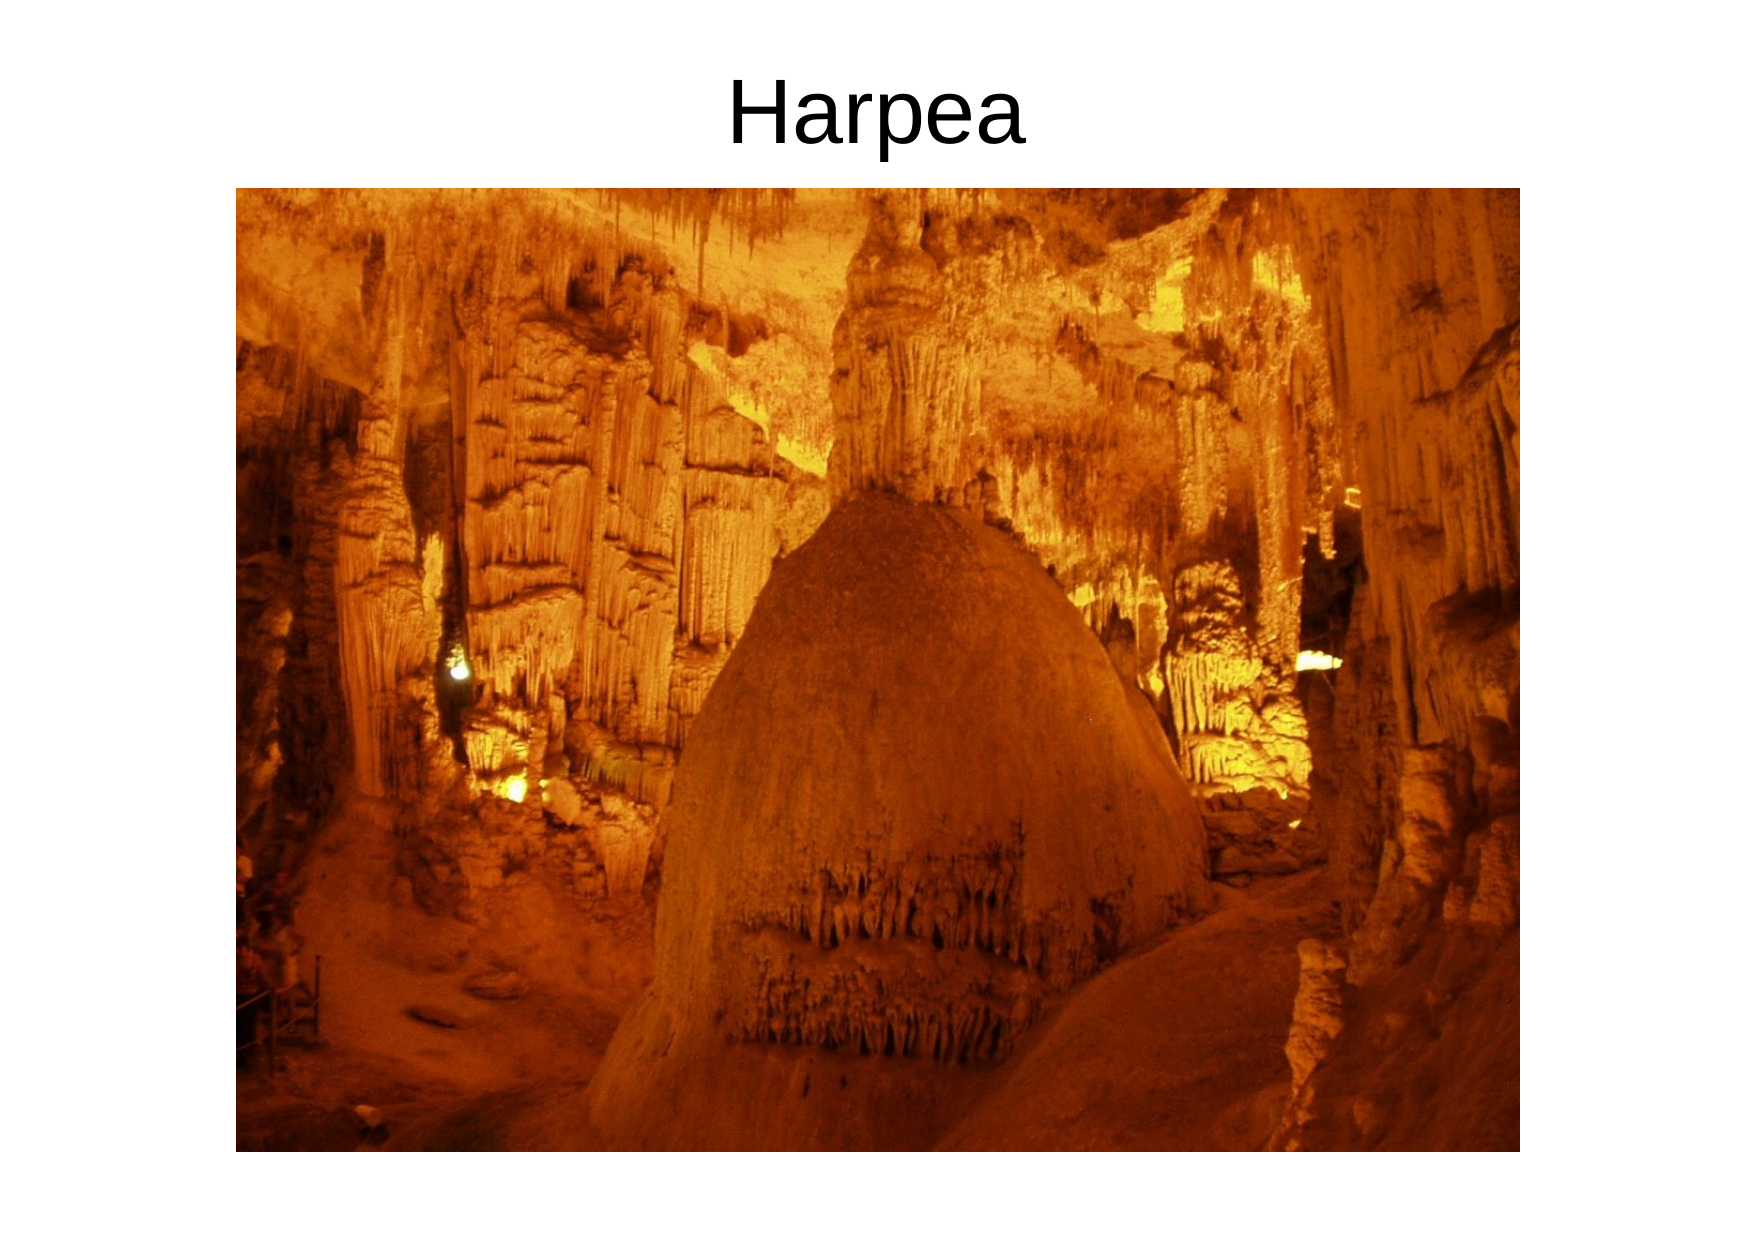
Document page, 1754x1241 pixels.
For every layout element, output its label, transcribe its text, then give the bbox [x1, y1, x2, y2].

picture [236, 188, 1520, 1152]
title Harpea [87, 8, 1667, 216]
